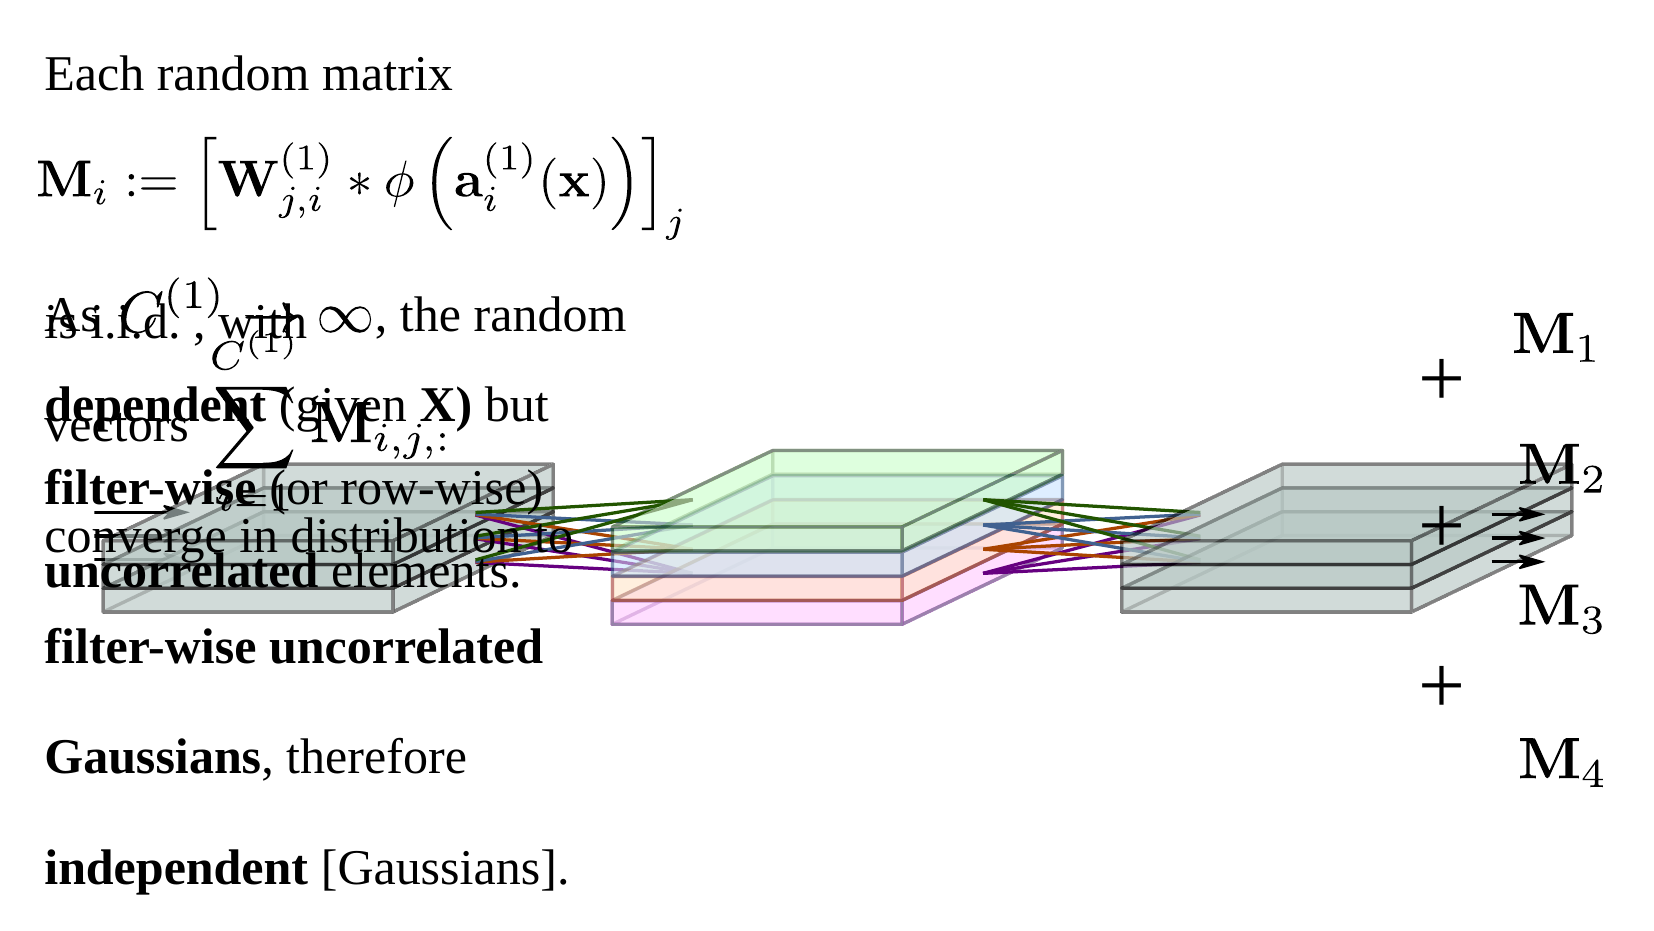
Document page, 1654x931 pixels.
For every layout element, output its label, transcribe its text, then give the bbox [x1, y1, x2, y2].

text_box [1517, 584, 1604, 635]
text_box + [1403, 631, 1495, 740]
text_box [1511, 312, 1599, 362]
text_box [1517, 443, 1605, 493]
picture [745, 448, 1574, 626]
text_box As , the random vectors converge in distribution to filter-wise uncorrelated Gaussians, therefore independent [Gaussians]. [29, 224, 650, 903]
text_box + [1403, 324, 1495, 433]
text_box + [1403, 472, 1495, 581]
text_box Each random matrix is i.i.d. , with dependent (given X) but filter-wise (or row-wise) uncorrelated elements. [29, 10, 745, 674]
text_box [118, 277, 449, 512]
text_box [1517, 738, 1605, 788]
